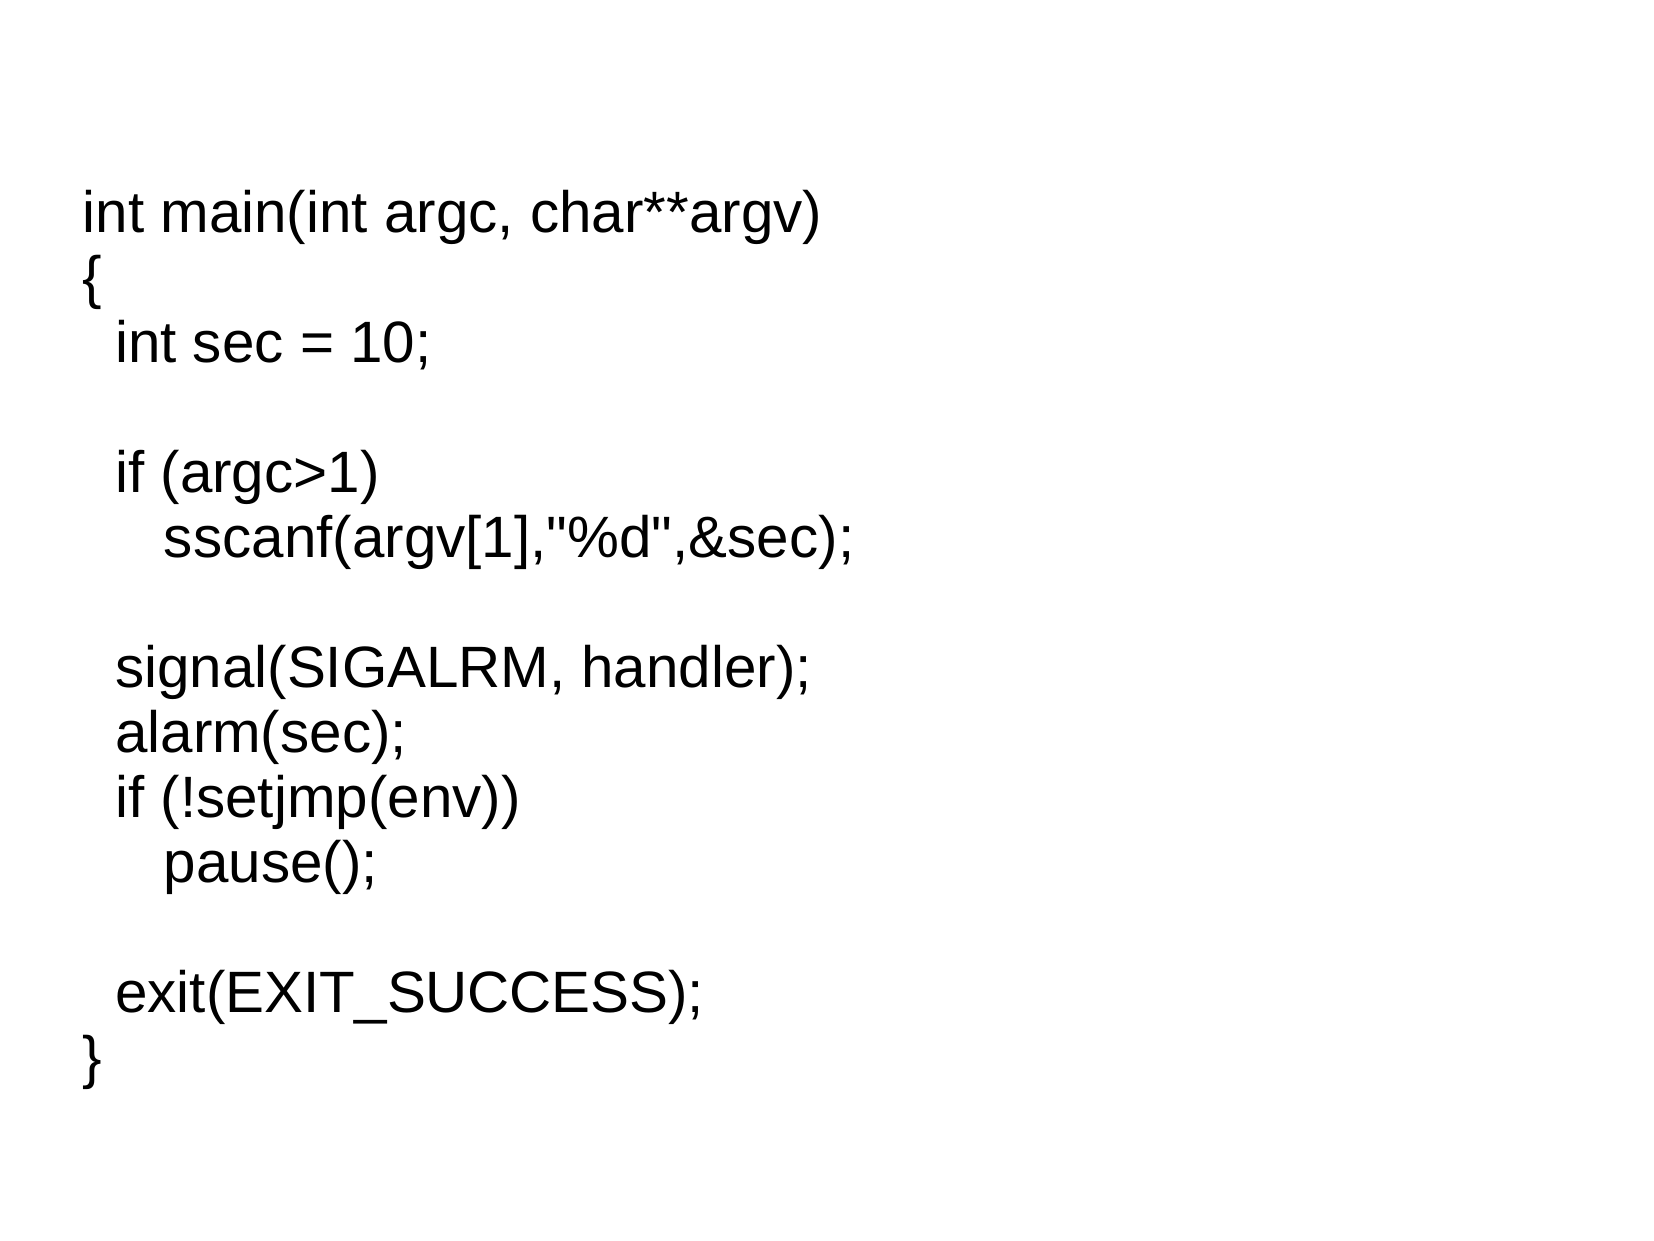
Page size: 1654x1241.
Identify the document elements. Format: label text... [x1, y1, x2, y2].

text_box int main(int argc, char**argv) { int sec = 10; if (argc>1) sscanf(argv[1],"%d",&sec); signal(SIGALRM, handler); alarm(sec); if (!setjmp(env)) pause(); exit(EXIT_SUCCESS); } [82, 179, 1571, 1220]
